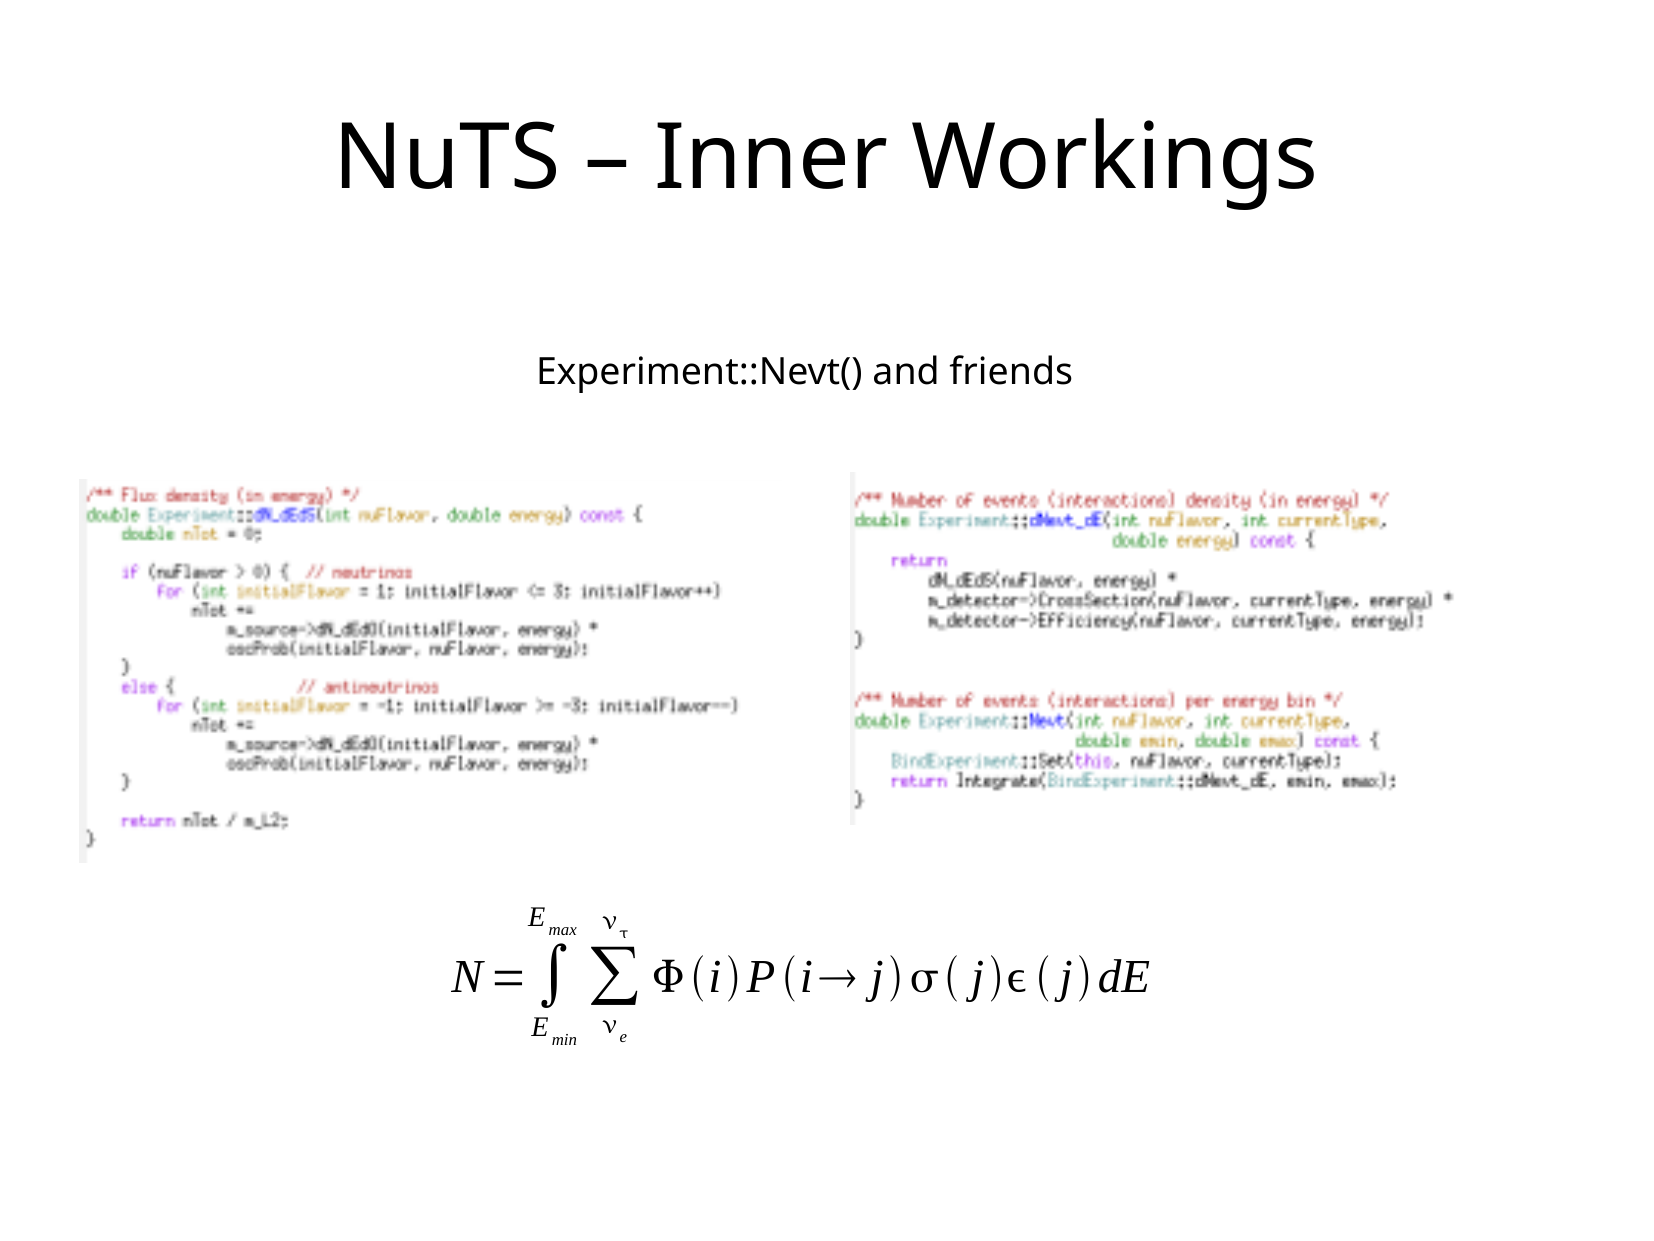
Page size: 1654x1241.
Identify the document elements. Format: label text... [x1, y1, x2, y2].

title NuTS – Inner Workings [82, 56, 1571, 250]
chart [436, 900, 1163, 1051]
picture [850, 472, 1494, 826]
text_box Experiment::Nevt() and friends [521, 337, 1088, 411]
picture [79, 479, 782, 863]
